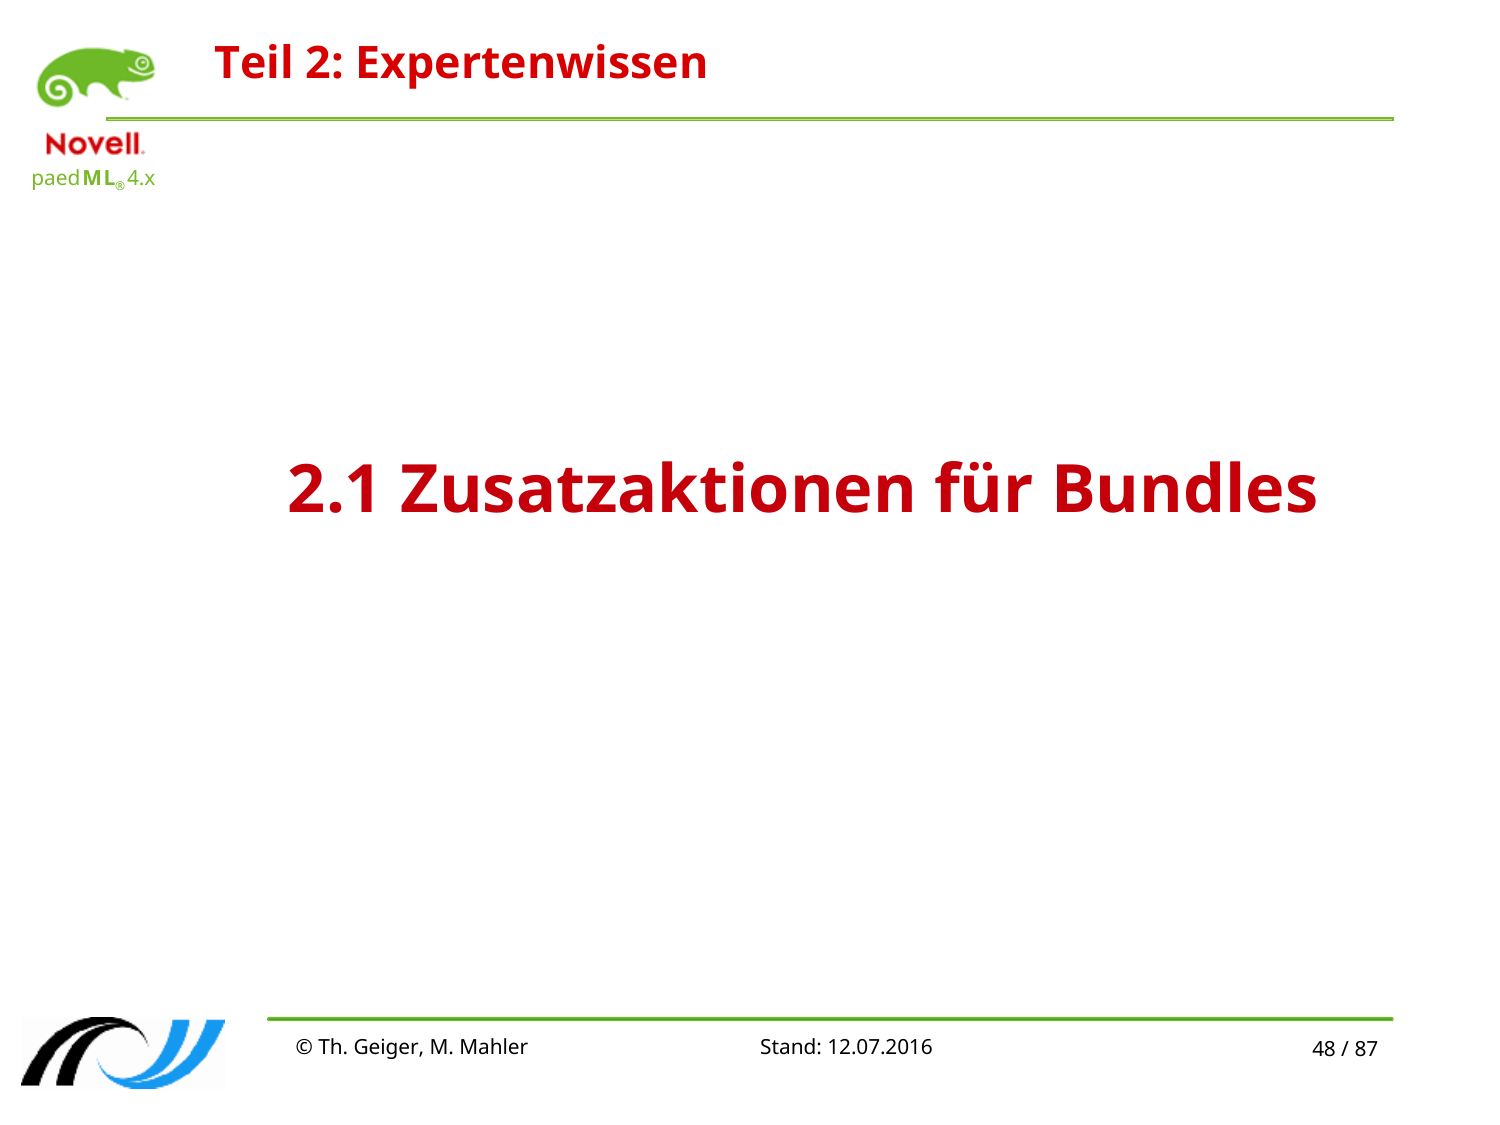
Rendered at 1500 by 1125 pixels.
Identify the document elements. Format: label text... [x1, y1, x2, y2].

subtitle 2.1 Zusatzaktionen für Bundles [214, 160, 1393, 814]
title Teil 2: Expertenwissen [214, 16, 1393, 108]
picture [24, 32, 167, 175]
picture [21, 1017, 225, 1089]
